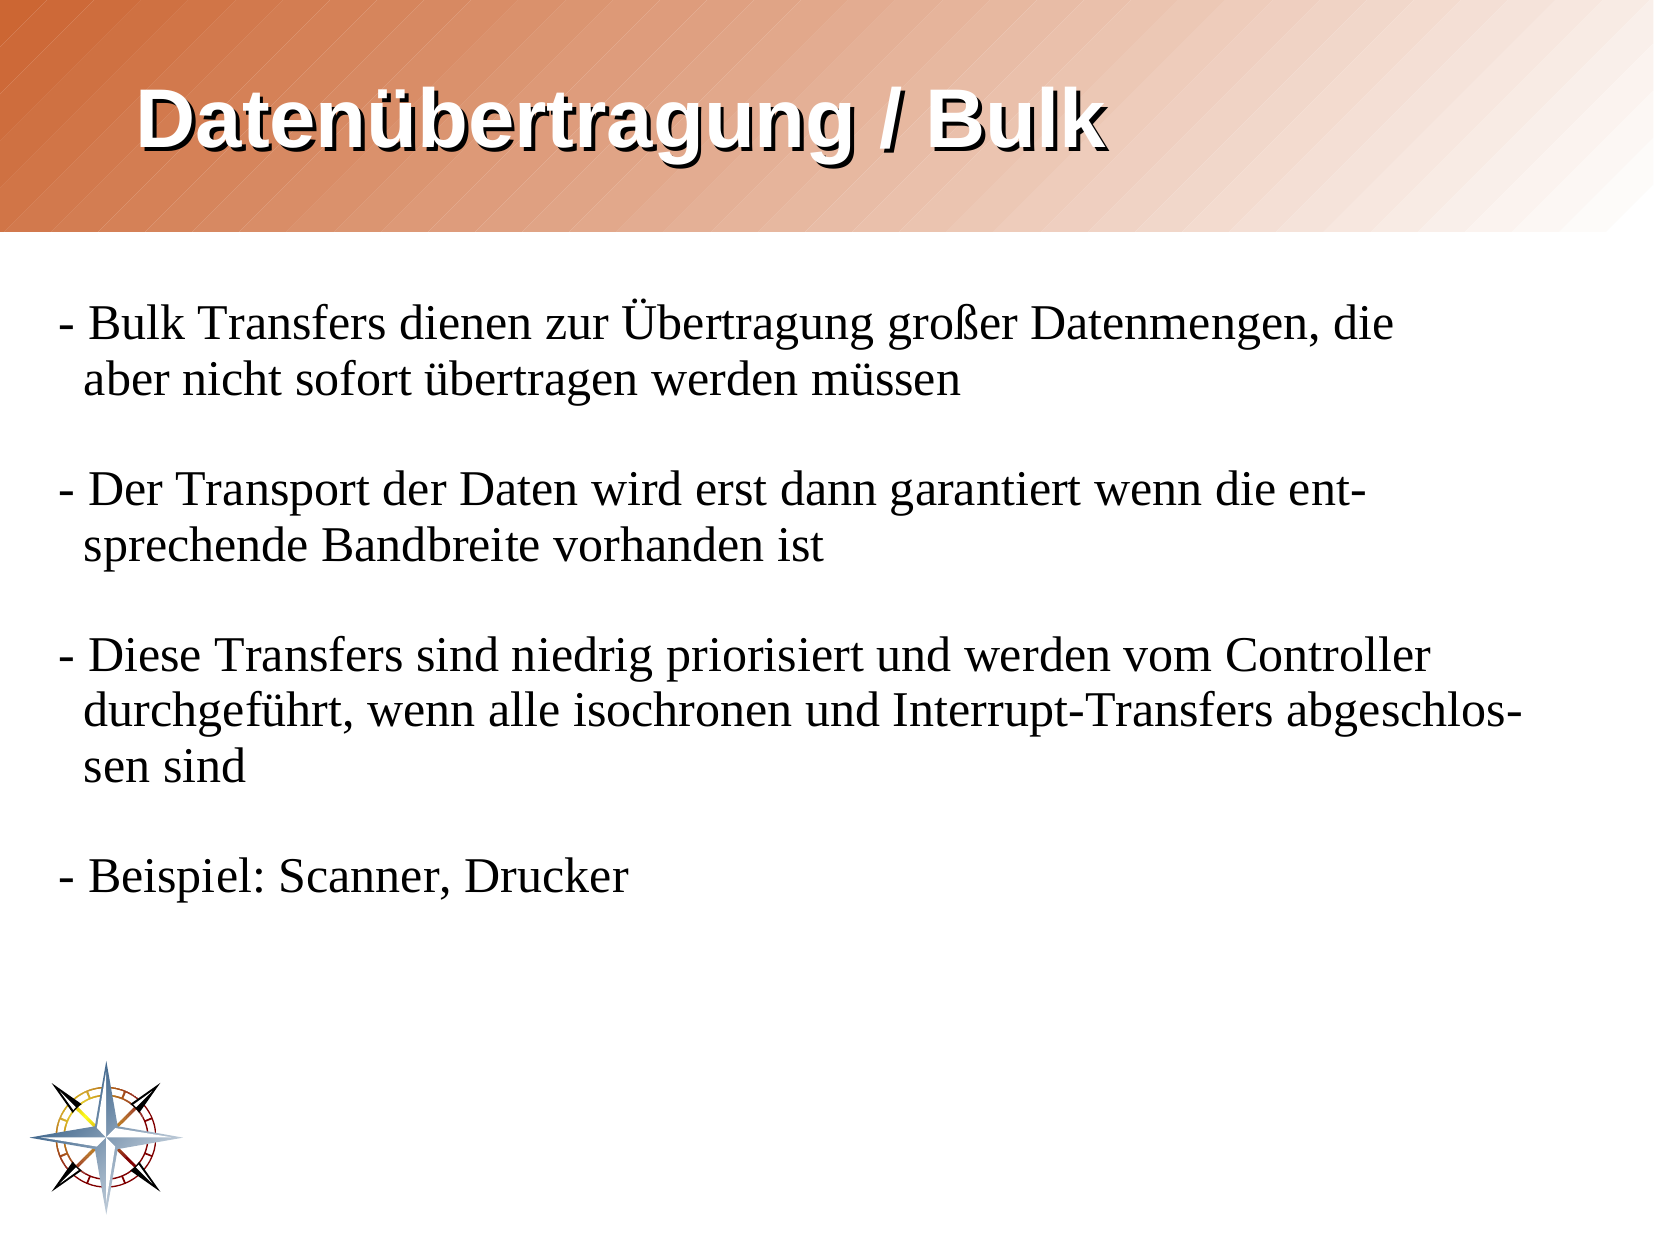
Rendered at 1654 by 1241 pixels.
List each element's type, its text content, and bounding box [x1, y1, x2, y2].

text_box - Bulk Transfers dienen zur Übertragung großer Datenmengen, die aber nicht sofort übertragen werden müssen - Der Transport der Daten wird erst dann garantiert wenn die ent- sprechende Bandbreite vorhanden ist - Diese Transfers sind niedrig priorisiert und werden vom Controller durchgeführt, wenn alle isochronen und Interrupt-Transfers abgeschlos- sen sind - Beispiel: Scanner, Drucker [59, 295, 1536, 1063]
title Datenübertragung / Bulk [135, 0, 1422, 238]
